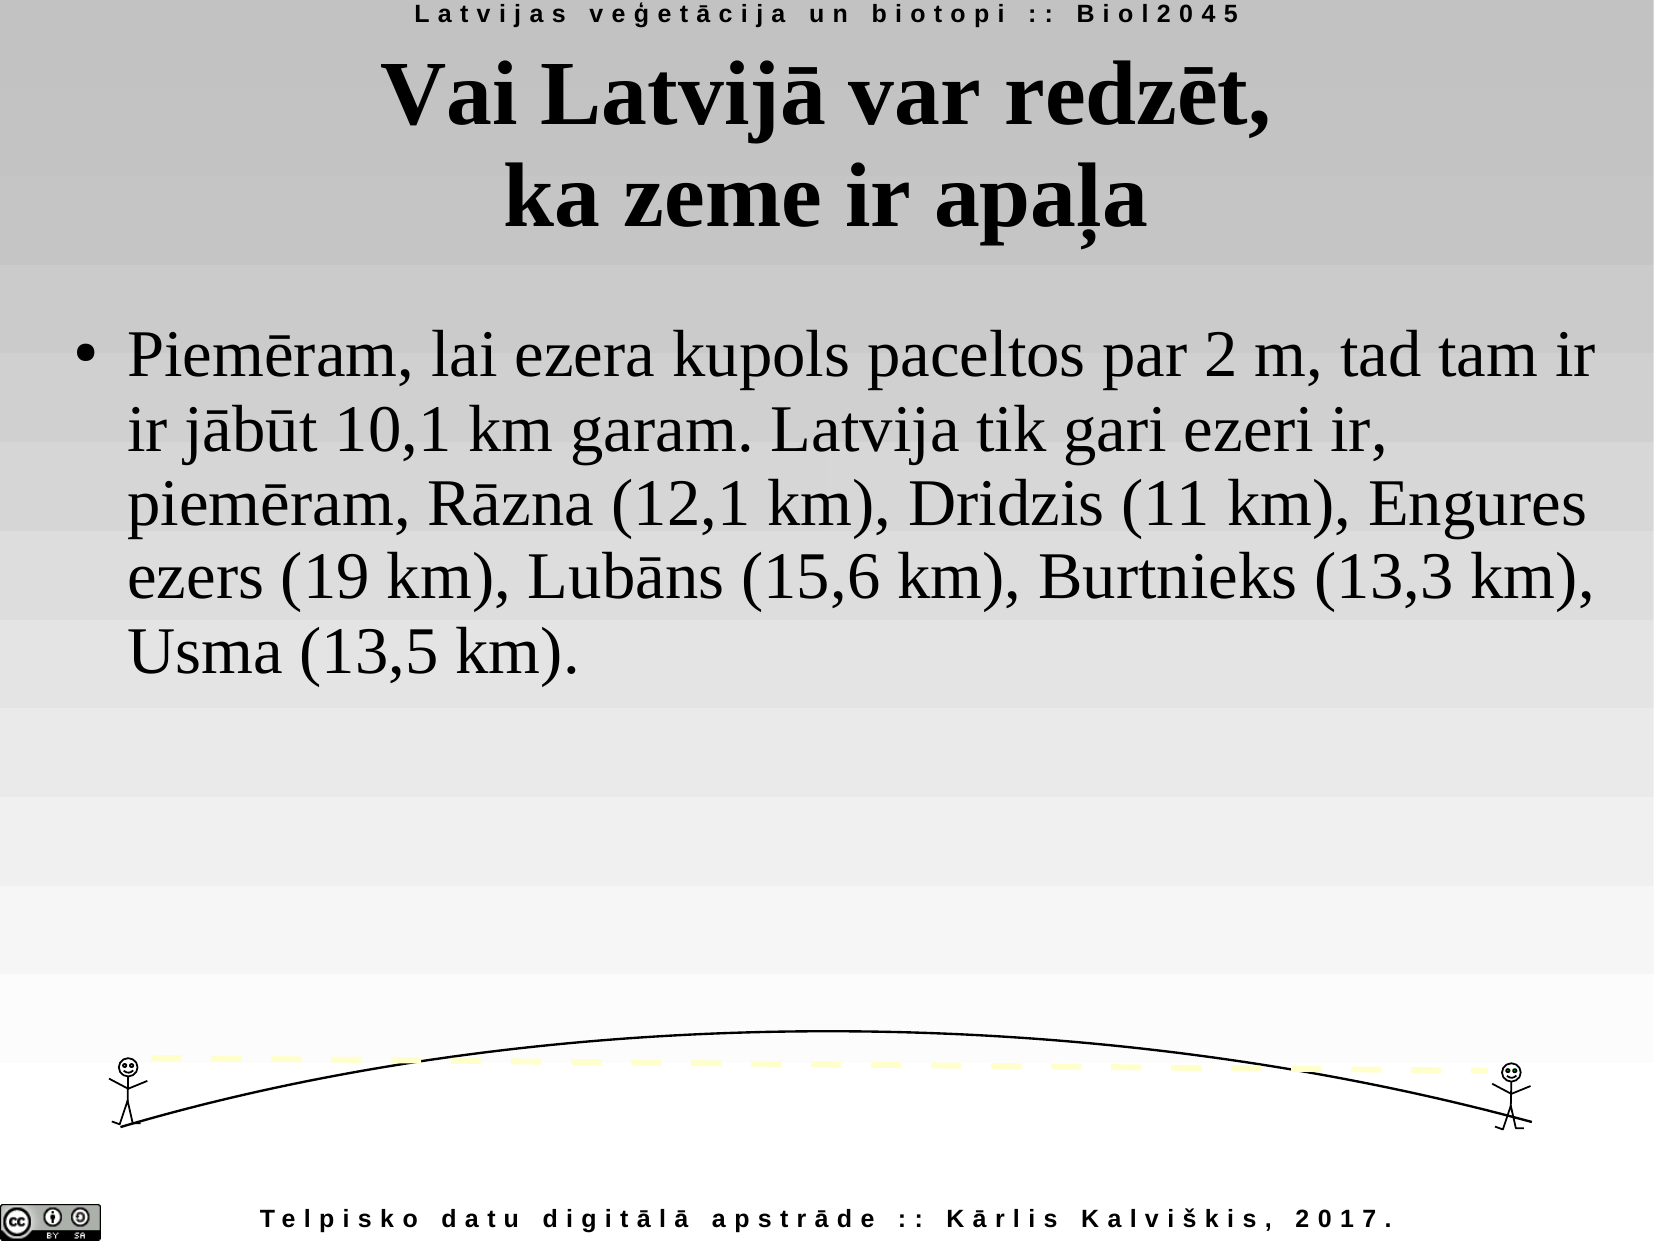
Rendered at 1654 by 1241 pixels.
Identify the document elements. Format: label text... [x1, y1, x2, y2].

list Piemēram, lai ezera kupols paceltos par 2 m, tad tam ir ir jābūt 10,1 km garam. Latvija tik gari ezeri ir, piemēram, Rāzna (12,1 km), Dridzis (11 km), Engures ezers (19 km), Lubāns (15,6 km), Burtnieks (13,3 km), Usma (13,5 km). [56, 317, 1600, 1175]
picture [0, 287, 1654, 1241]
title Vai Latvijā var redzēt, ka zeme ir apaļa [0, 1, 1654, 287]
